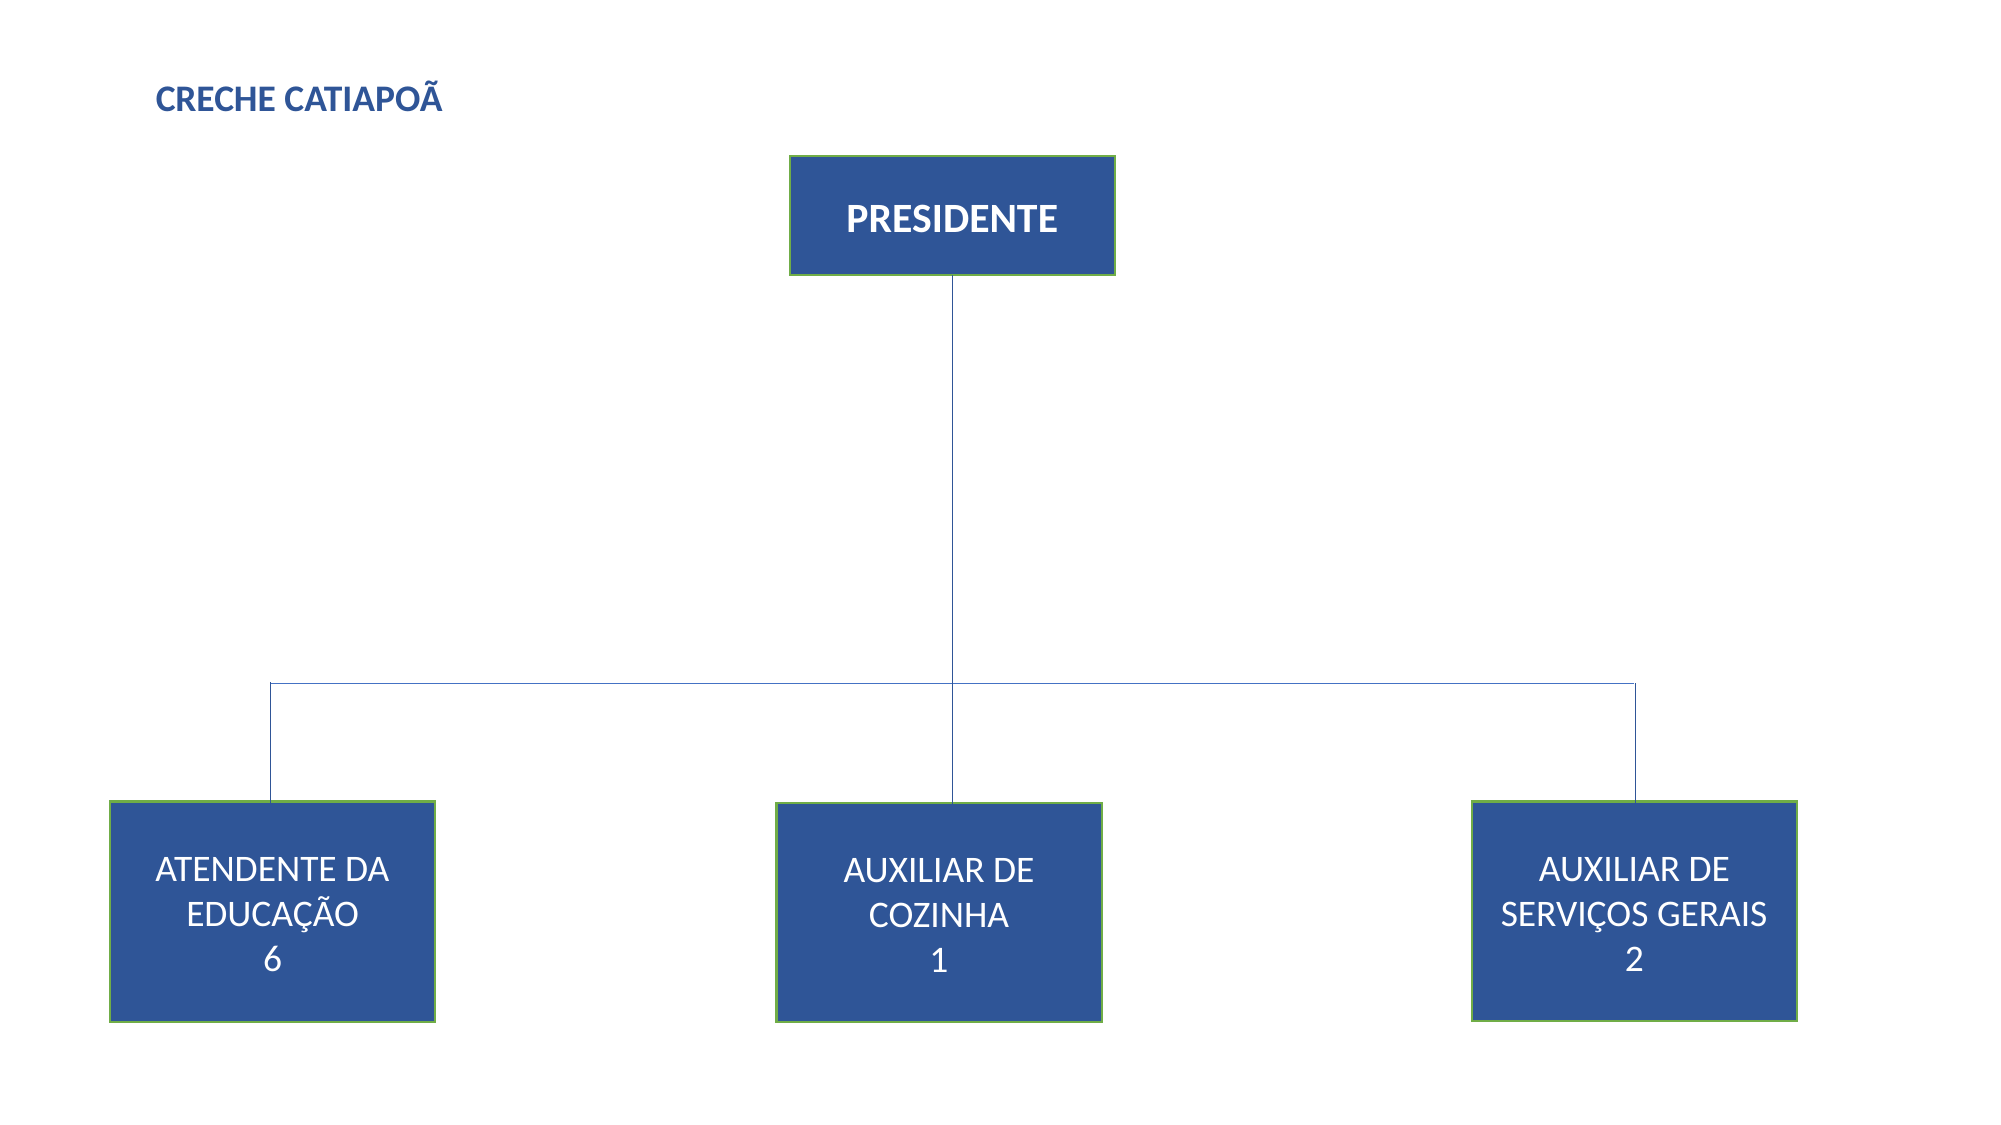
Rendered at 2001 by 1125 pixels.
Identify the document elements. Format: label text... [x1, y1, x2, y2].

text_box AUXILIAR DE SERVIÇOS GERAIS 2 [1472, 801, 1797, 1021]
text_box CRECHE CATIAPOÃ [101, 66, 497, 127]
text_box AUXILIAR DE COZINHA 1 [777, 803, 1102, 1022]
text_box ATENDENTE DA EDUCAÇÃO 6 [110, 801, 435, 1022]
text_box PRESIDENTE [790, 156, 1115, 275]
